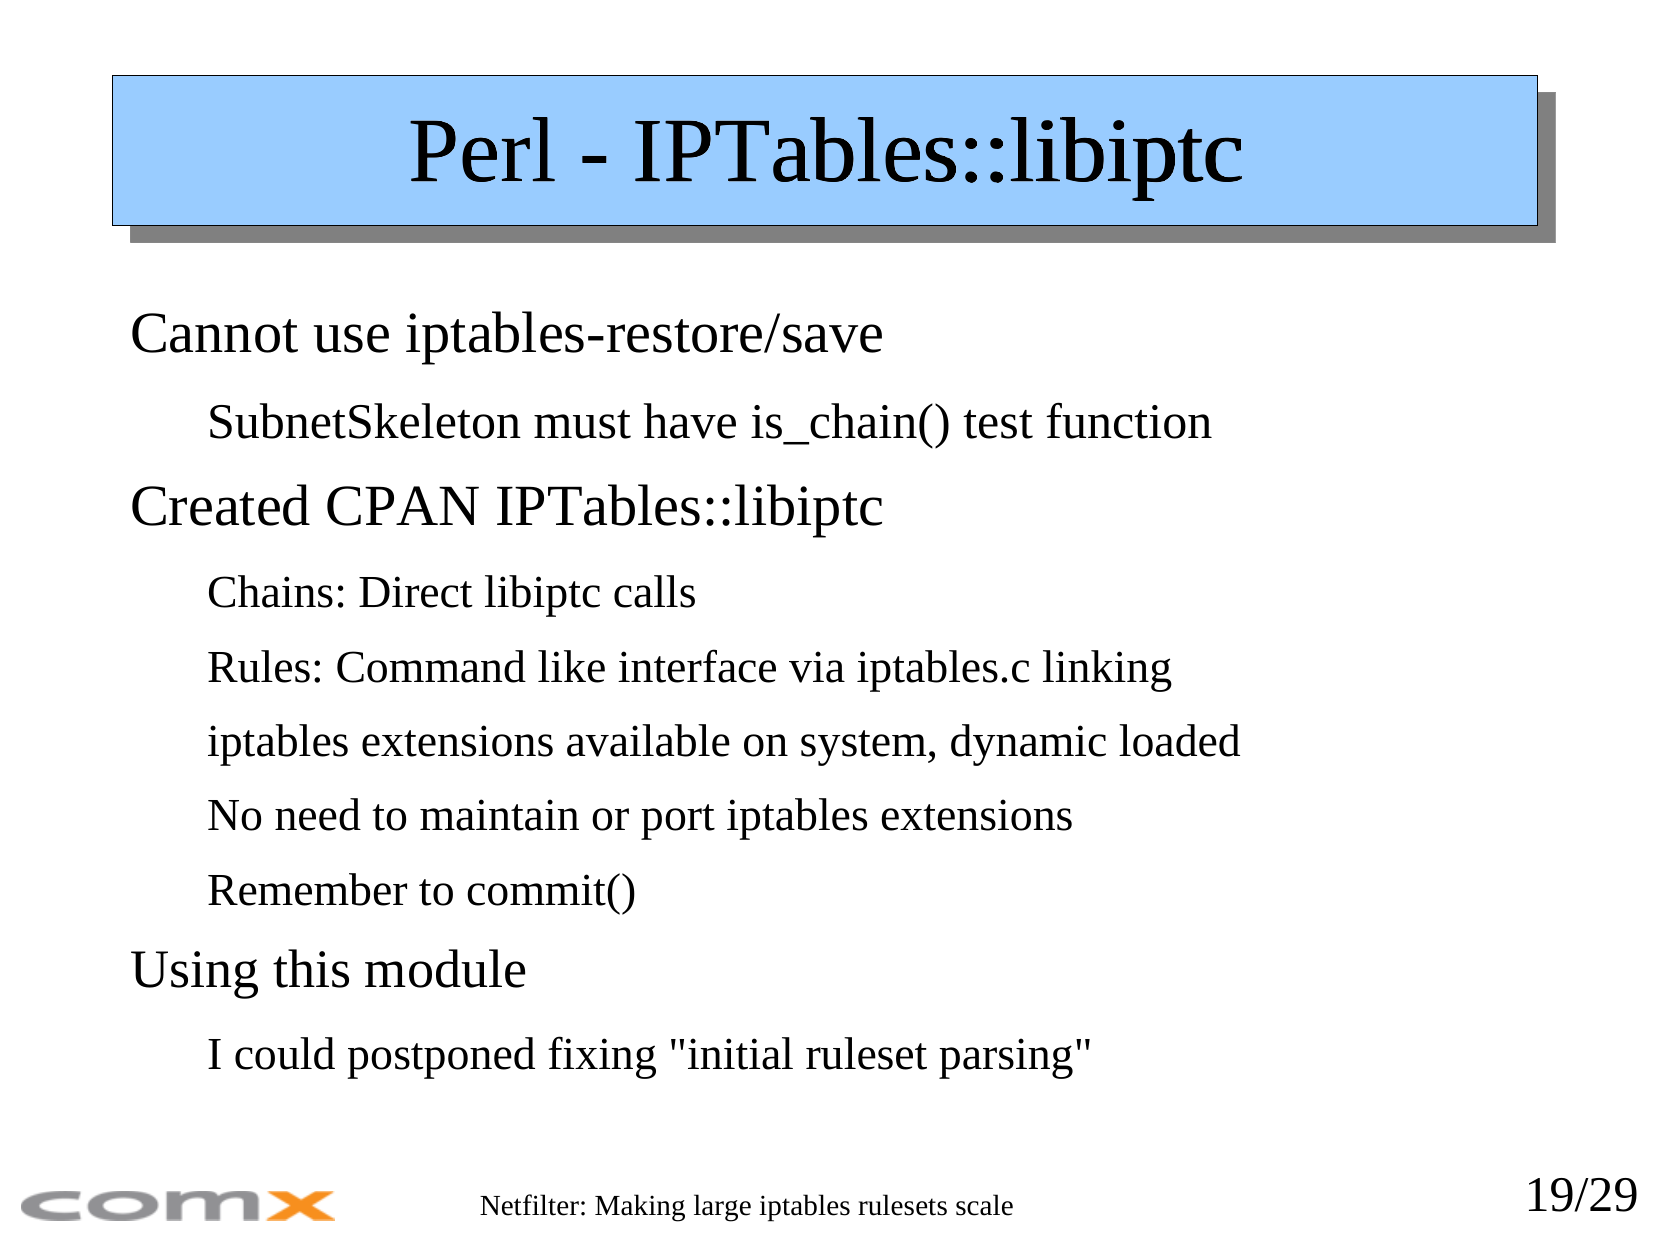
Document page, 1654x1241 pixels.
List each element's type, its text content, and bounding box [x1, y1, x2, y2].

title Perl - IPTables::libiptc [116, 90, 1538, 211]
list Cannot use iptables-restore/save SubnetSkeleton must have is_chain() test function Created CPAN IPTables::libiptc Chains: Direct libiptc calls Rules: Command like interface via iptables.c linking iptables extensions available on system, dynamic loaded No need to maintain or port iptables extensions Remember to commit() Using this module I could postponed fixing "initial ruleset parsing" [112, 300, 1613, 1107]
picture [21, 1191, 335, 1221]
